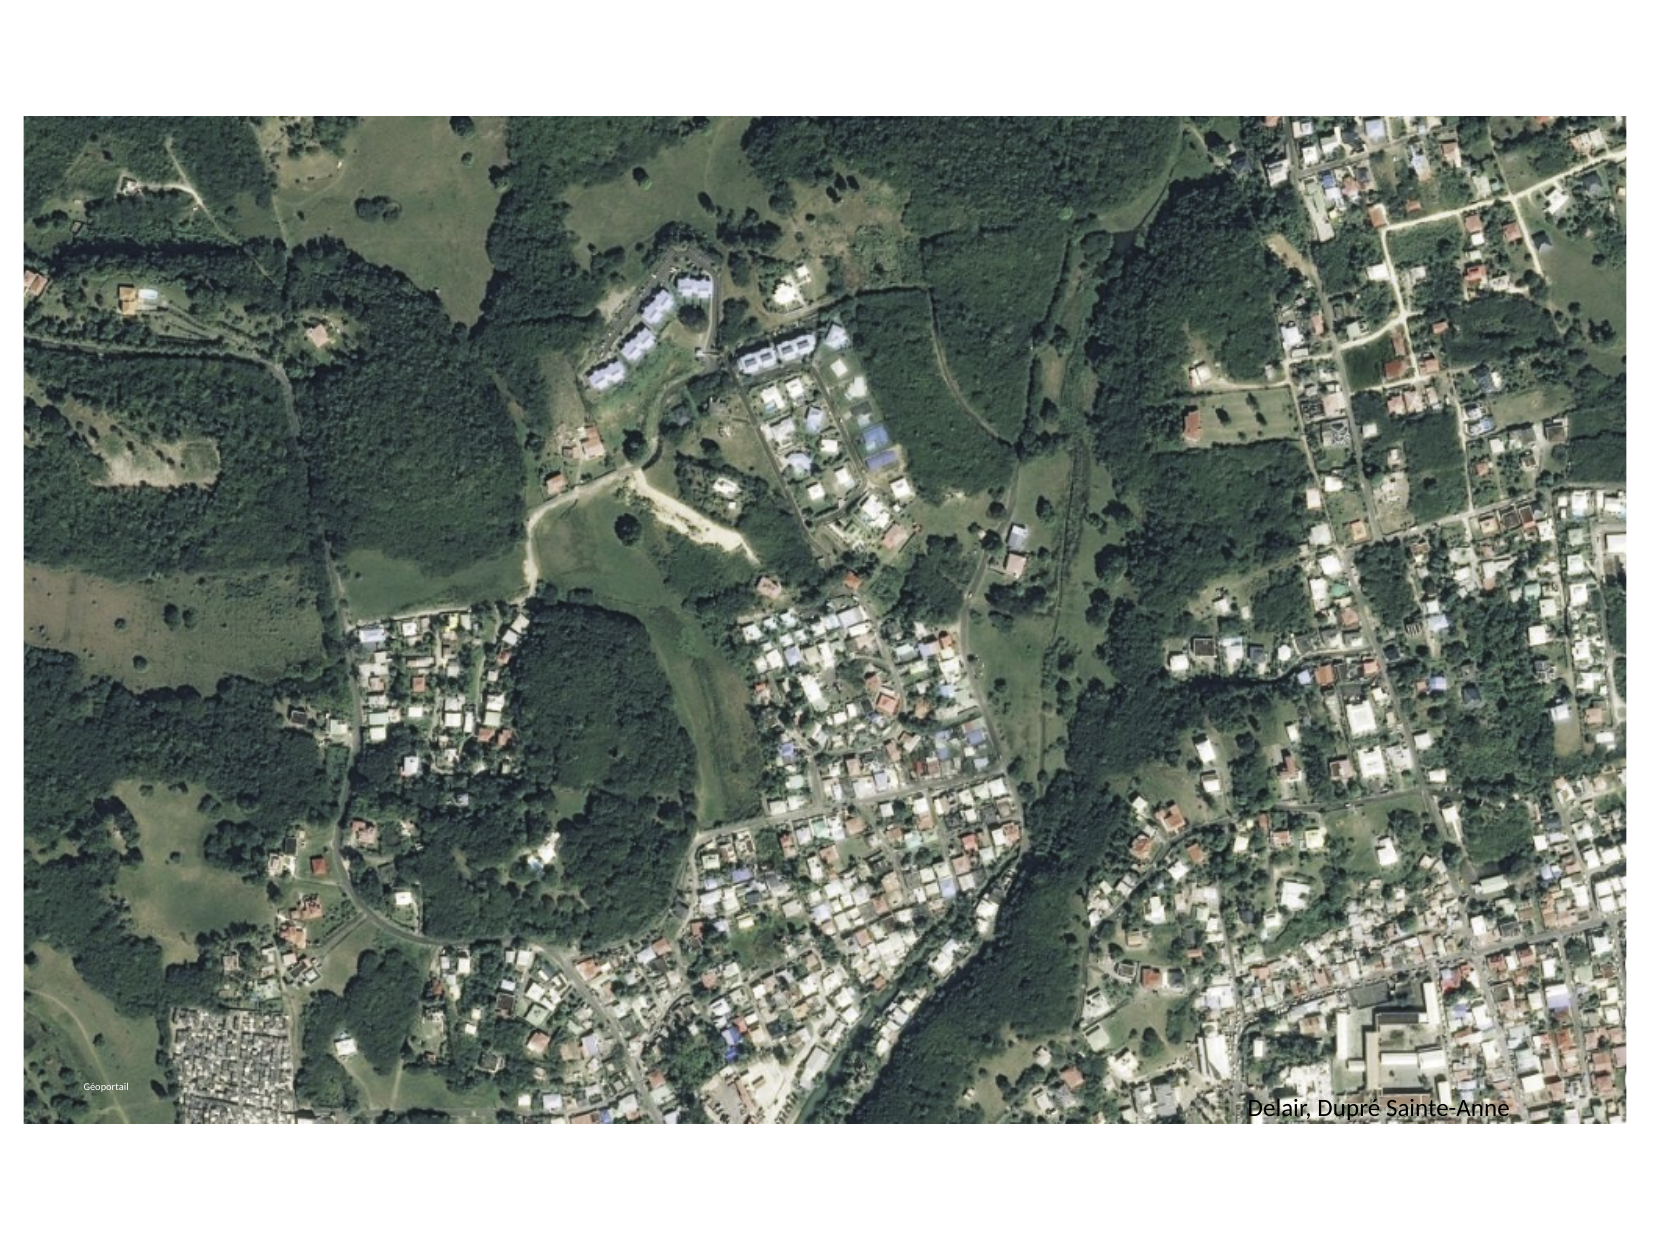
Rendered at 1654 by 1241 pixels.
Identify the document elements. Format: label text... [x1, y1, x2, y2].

text_box Géoportail [35, 1068, 177, 1105]
text_box Delair, Dupré Sainte-Anne [1216, 1088, 1548, 1124]
picture [23, 116, 1627, 1124]
